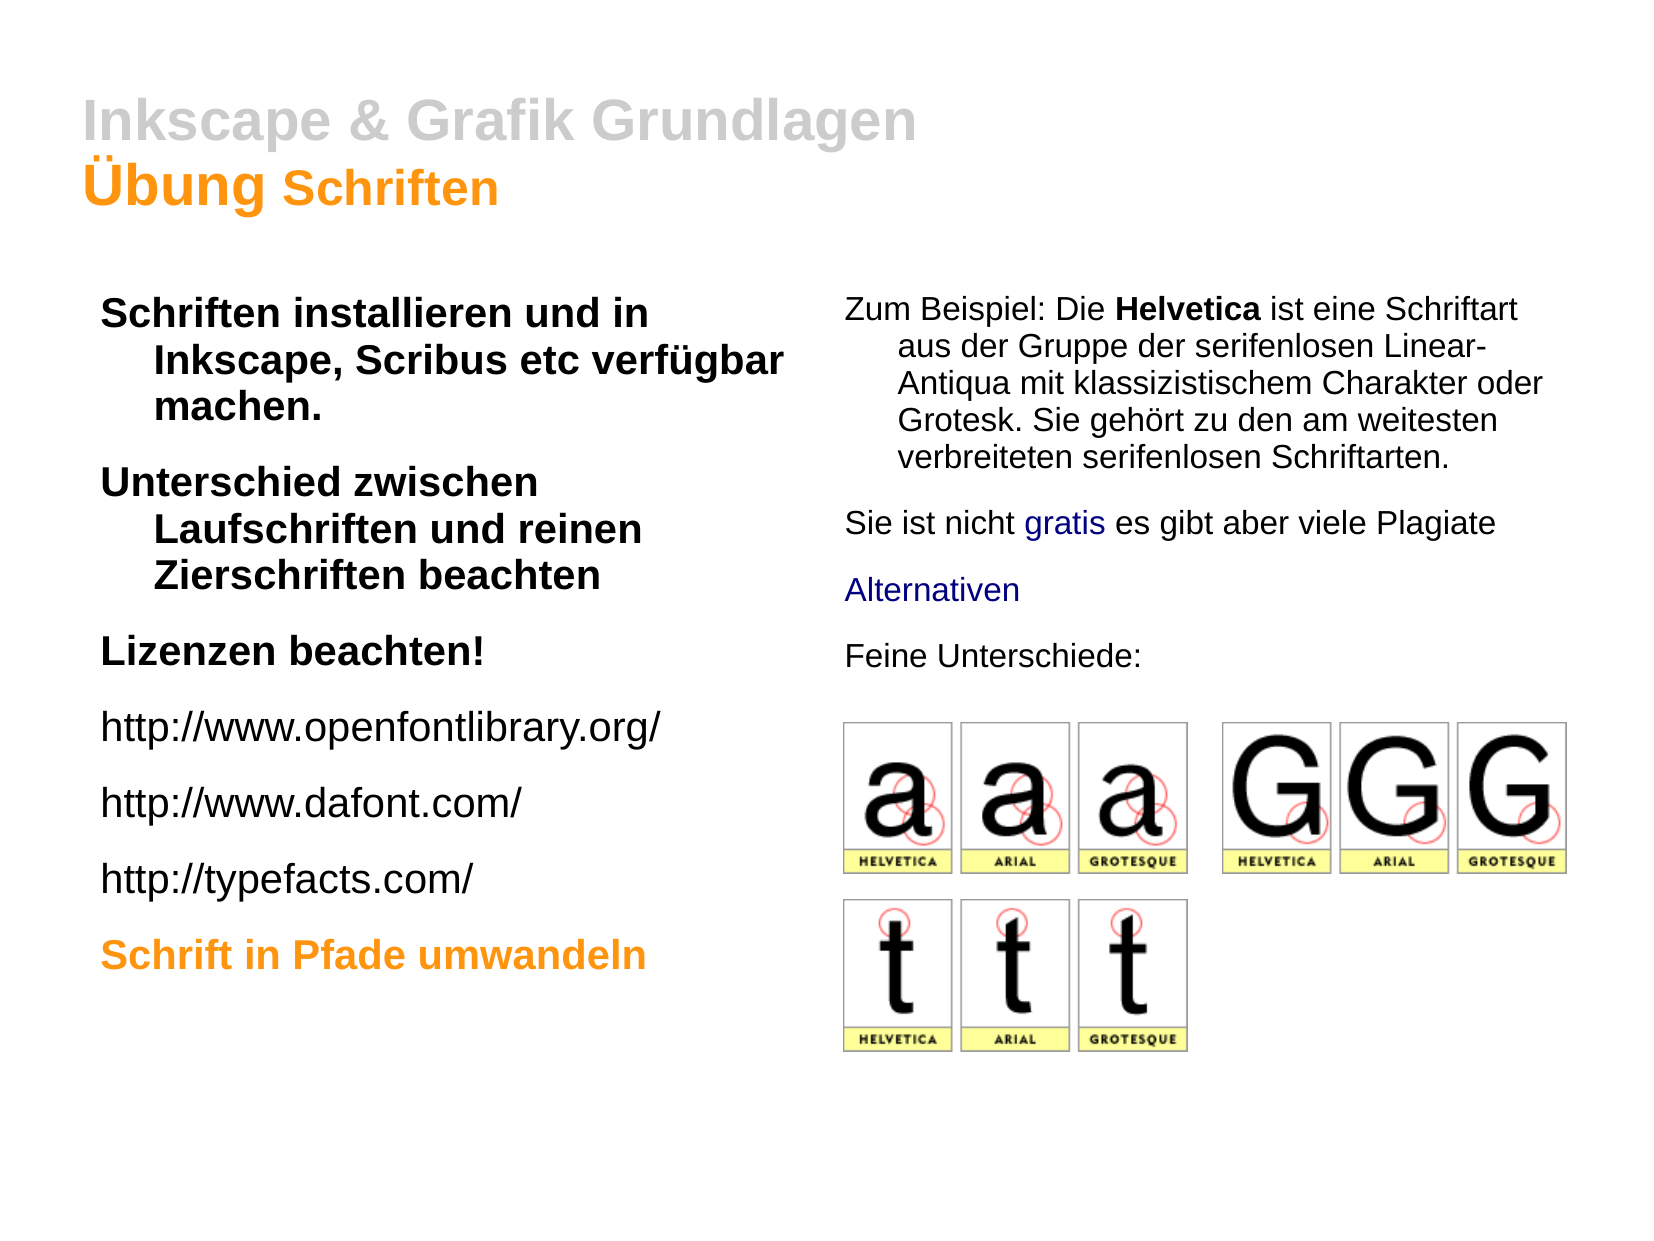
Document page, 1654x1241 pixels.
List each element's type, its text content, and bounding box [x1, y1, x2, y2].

picture [843, 722, 1188, 875]
picture [843, 899, 1188, 1052]
list Zum Beispiel: Die Helvetica ist eine Schriftart aus der Gruppe der serifenlosen Linear-Antiqua mit klassizistischem Charakter oder Grotesk. Sie gehört zu den am weitesten verbreiteten serifenlosen Schriftarten. Sie ist nicht gratis es gibt aber viele Plagiate Alternativen Feine Unterschiede: [826, 290, 1572, 1125]
picture [1222, 722, 1567, 875]
list Schriften installieren und in Inkscape, Scribus etc verfügbar machen. Unterschied zwischen Laufschriften und reinen Zierschriften beachten Lizenzen beachten! http://www.openfontlibrary.org/ http://www.dafont.com/ http://typefacts.com/ Schrift in Pfade umwandeln [82, 290, 798, 1182]
title Inkscape & Grafik Grundlagen Übung Schriften [82, 49, 1571, 257]
